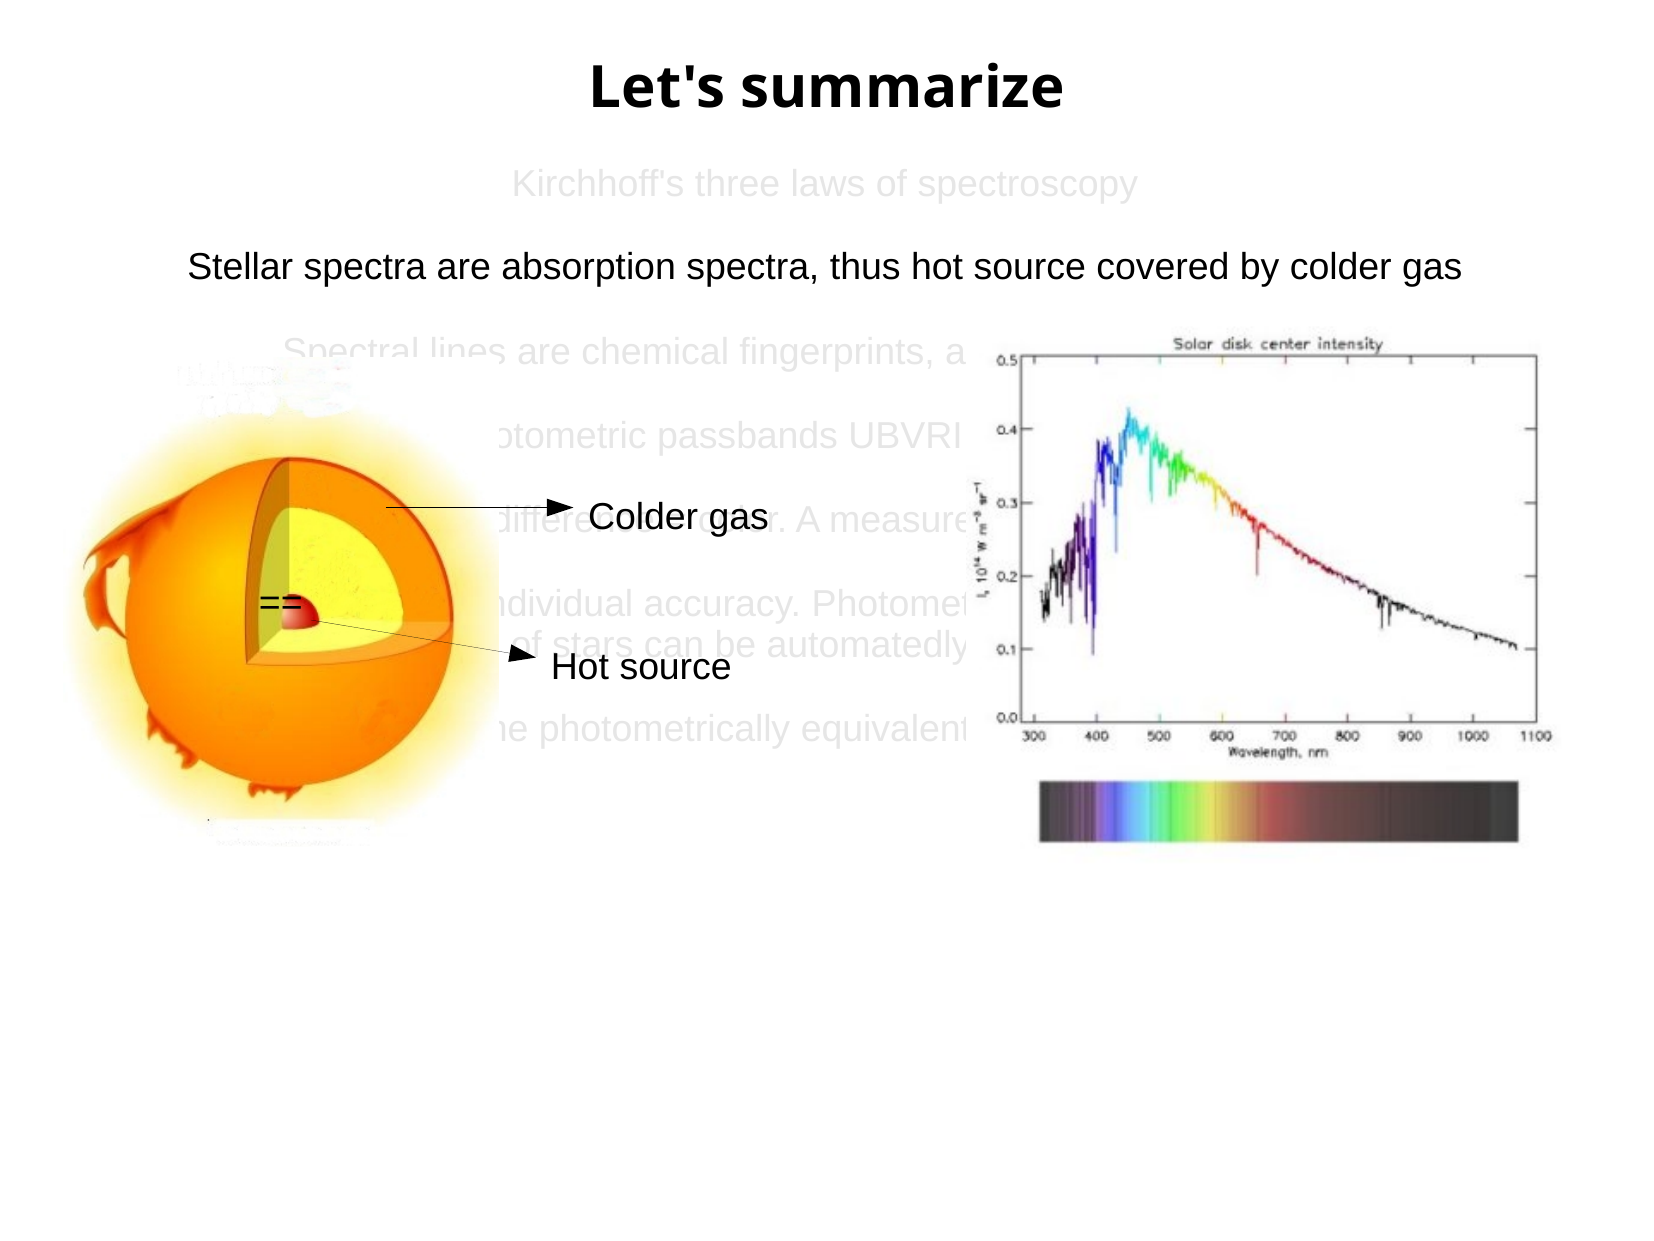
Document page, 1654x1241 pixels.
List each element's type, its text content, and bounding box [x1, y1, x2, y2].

text_box Kirchhoff's three laws of spectroscopy Stellar spectra are absorption spectra, thus hot source covered by colder gas Spectral lines are chemical fingerprints, and a mine of information Five photometric passbands UBVRI. Five magnitudes. Magnitude difference = color. A measurement of temperature. Spectroscopy = individual accuracy. Photometry = large number statistics. Tens of thousands of stars can be automatedly measured in a single frame. CMD is the photometrically equivalent to the HR diagram. [37, 112, 1613, 842]
text_box Hot source [535, 638, 874, 696]
text_box Let's summarize [0, 37, 1654, 121]
picture [966, 313, 1567, 882]
text_box Colder gas [573, 488, 911, 546]
picture [63, 357, 499, 847]
